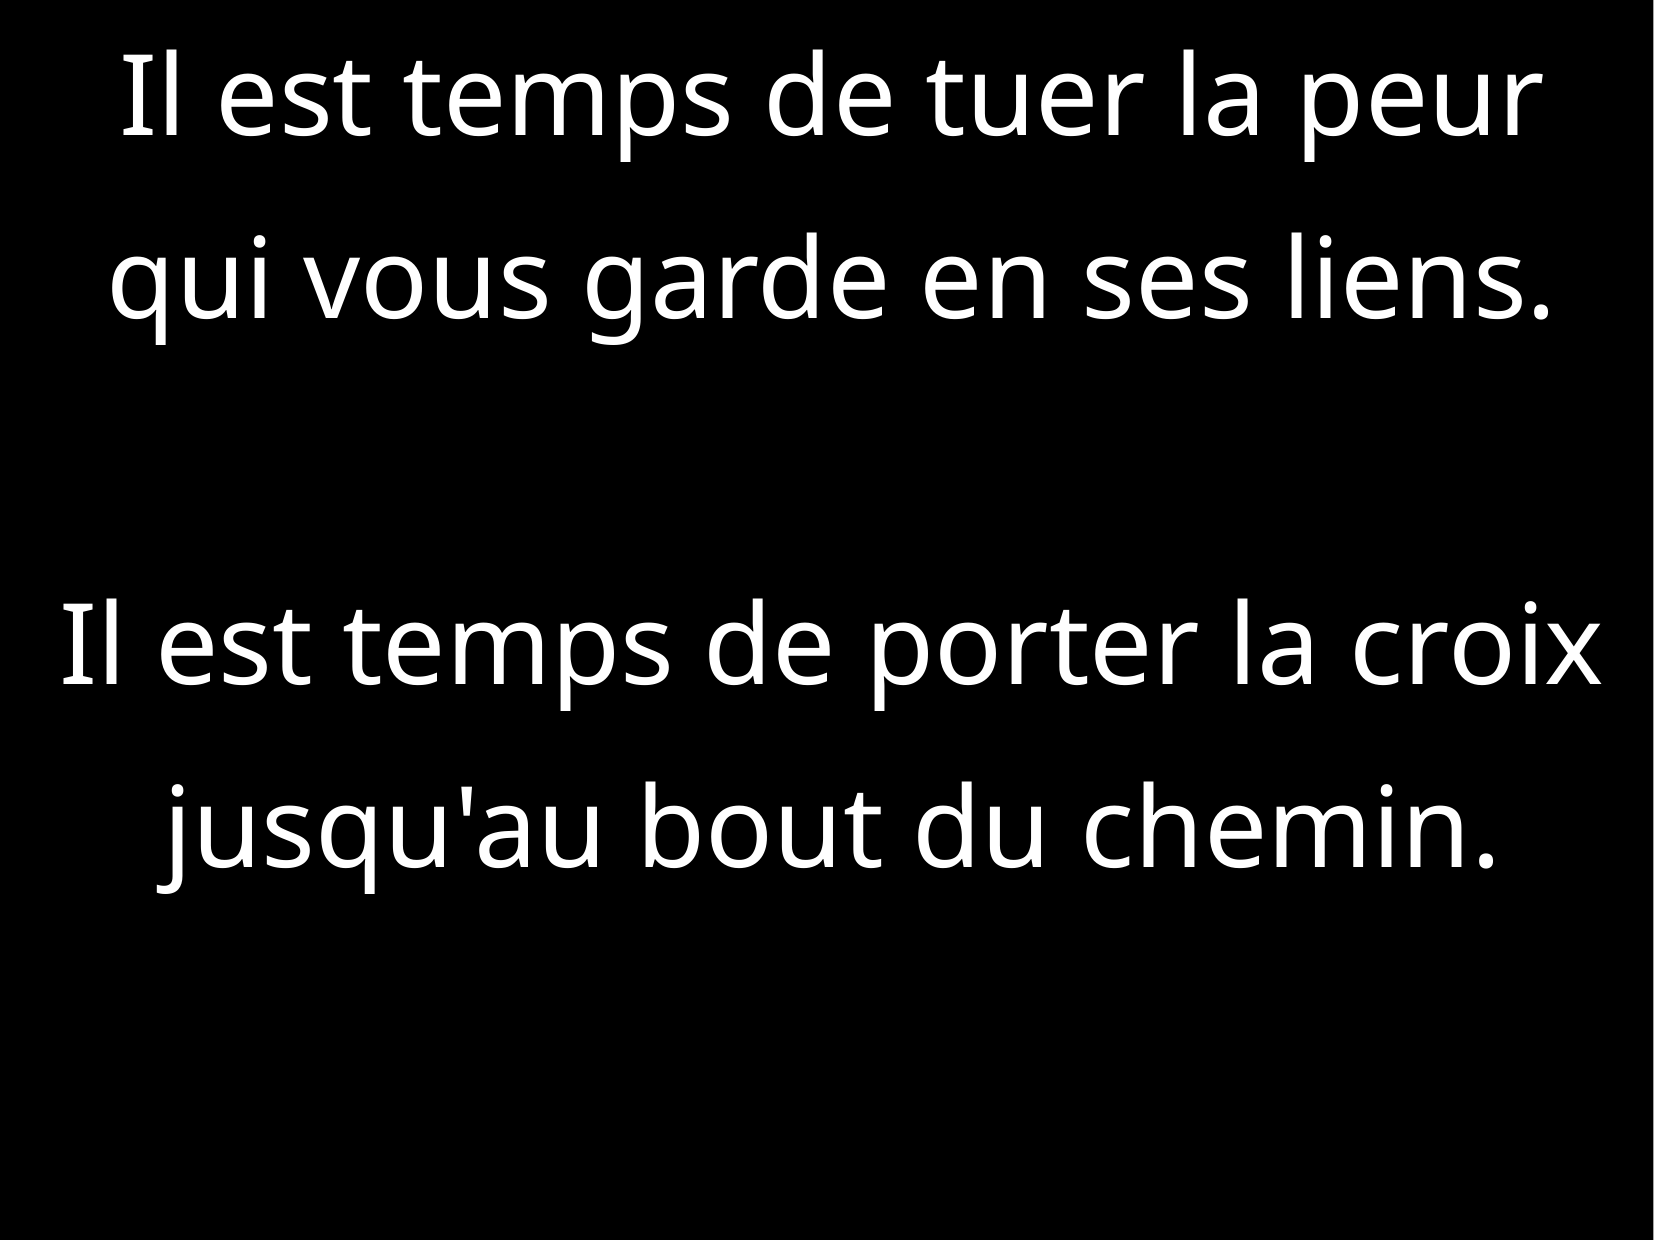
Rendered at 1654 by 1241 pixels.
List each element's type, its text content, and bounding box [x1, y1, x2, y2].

list Il est temps de tuer la peur qui vous garde en ses liens. Il est temps de porter la croix jusqu'au bout du chemin. [5, 15, 1654, 1241]
